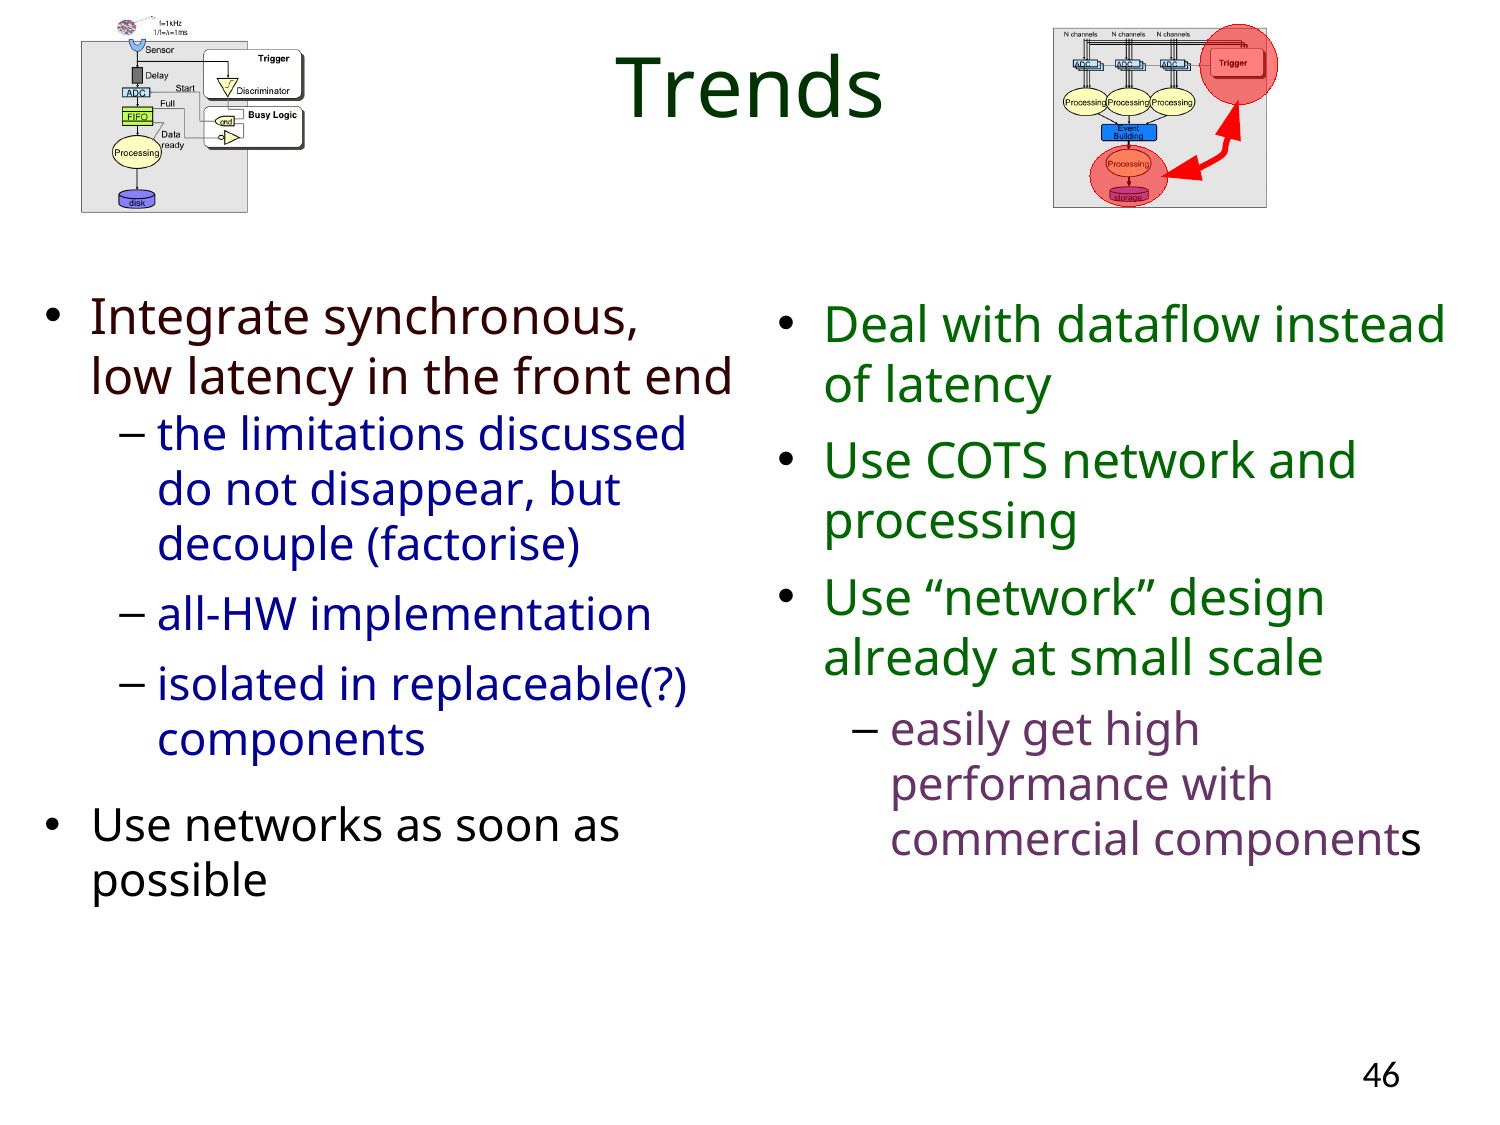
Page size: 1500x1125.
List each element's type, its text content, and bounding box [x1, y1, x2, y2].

picture [79, 12, 305, 218]
text_box [1089, 145, 1168, 207]
text_box [1199, 24, 1278, 105]
picture [1254, 26, 1267, 35]
list Integrate synchronous, low latency in the front end the limitations discussed do not disappear, but decouple (factorise) all-HW implementation isolated in replaceable(?) components Use networks as soon as possible [29, 276, 756, 1080]
picture [1052, 26, 1267, 209]
title Trends [6, 0, 1495, 169]
list Deal with dataflow instead of latency Use COTS network and processing Use “network” design already at small scale easily get high performance with commercial components [762, 284, 1489, 972]
